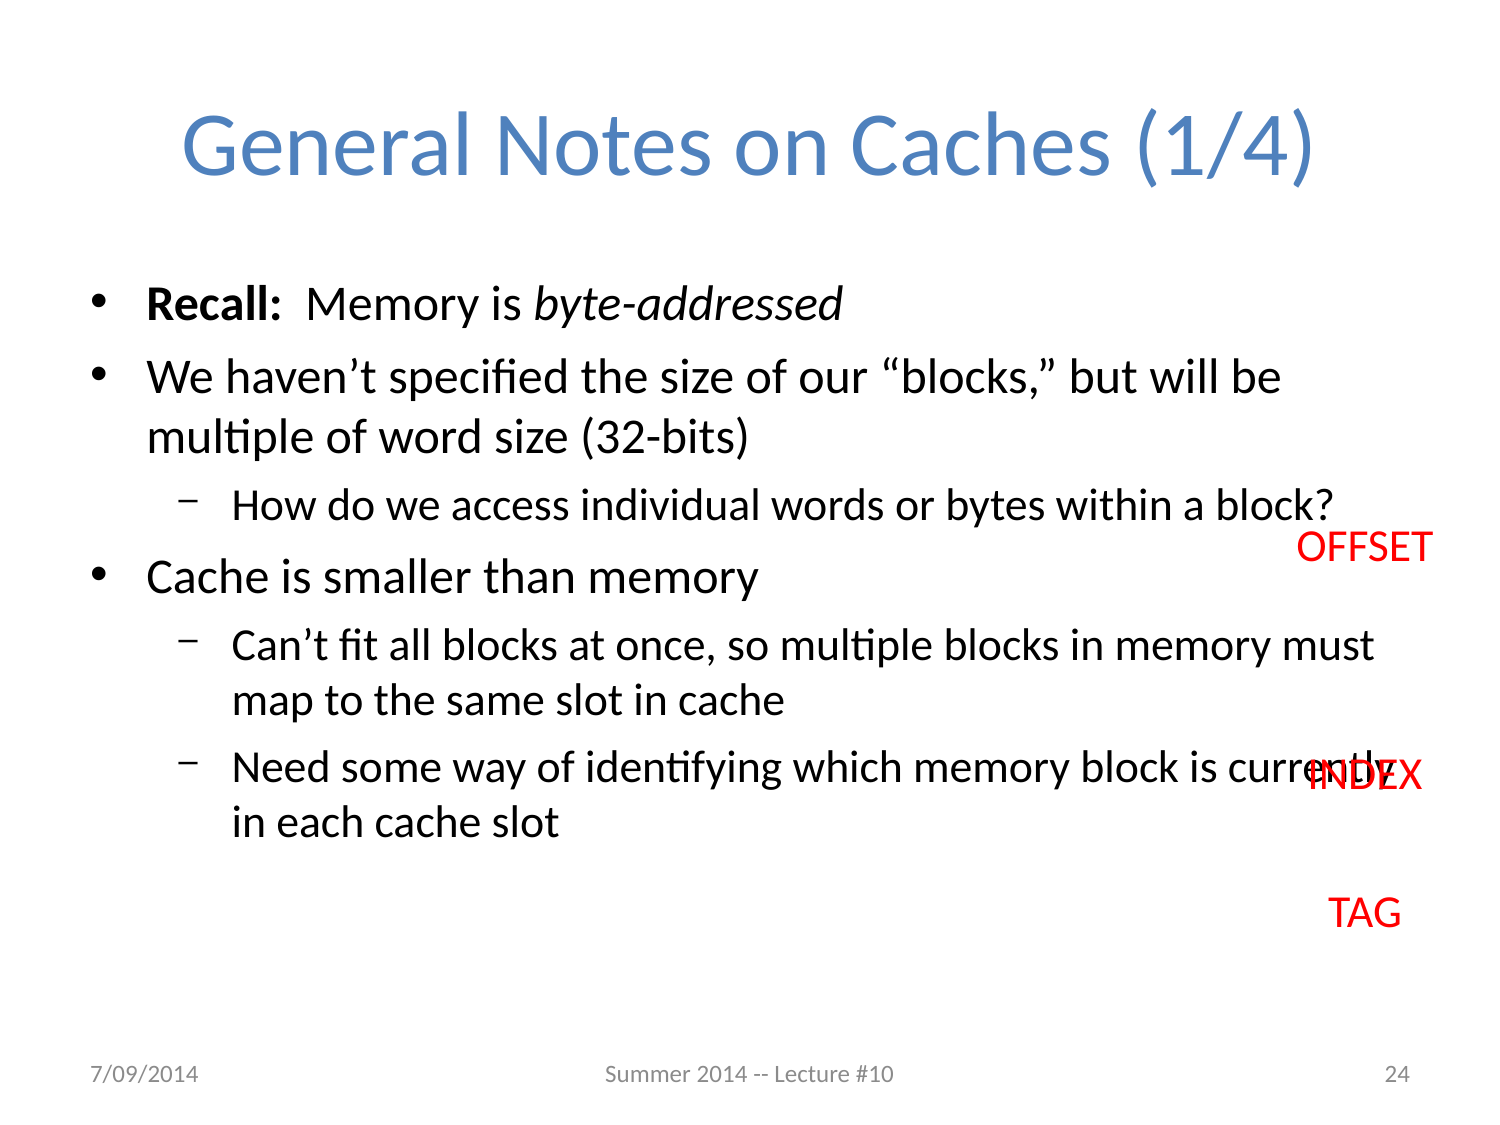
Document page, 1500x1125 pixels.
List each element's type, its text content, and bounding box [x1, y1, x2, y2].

footer Summer 2014 -- Lecture #10 [512, 1042, 988, 1103]
text_box OFFSET [1260, 508, 1470, 595]
title General Notes on Caches (1/4) [75, 45, 1425, 233]
slide_number <number> [1074, 1042, 1425, 1103]
text_box TAG [1260, 874, 1470, 961]
slide_number 7/09/2014 [75, 1042, 425, 1103]
list Recall: Memory is byte-addressed We haven’t specified the size of our “blocks,” but will be multiple of word size (32-bits) How do we access individual words or bytes within a block? Cache is smaller than memory Can’t fit all blocks at once, so multiple blocks in memory must map to the same slot in cache Need some way of identifying which memory block is currently in each cache slot [75, 262, 1425, 1073]
text_box INDEX [1260, 736, 1470, 823]
